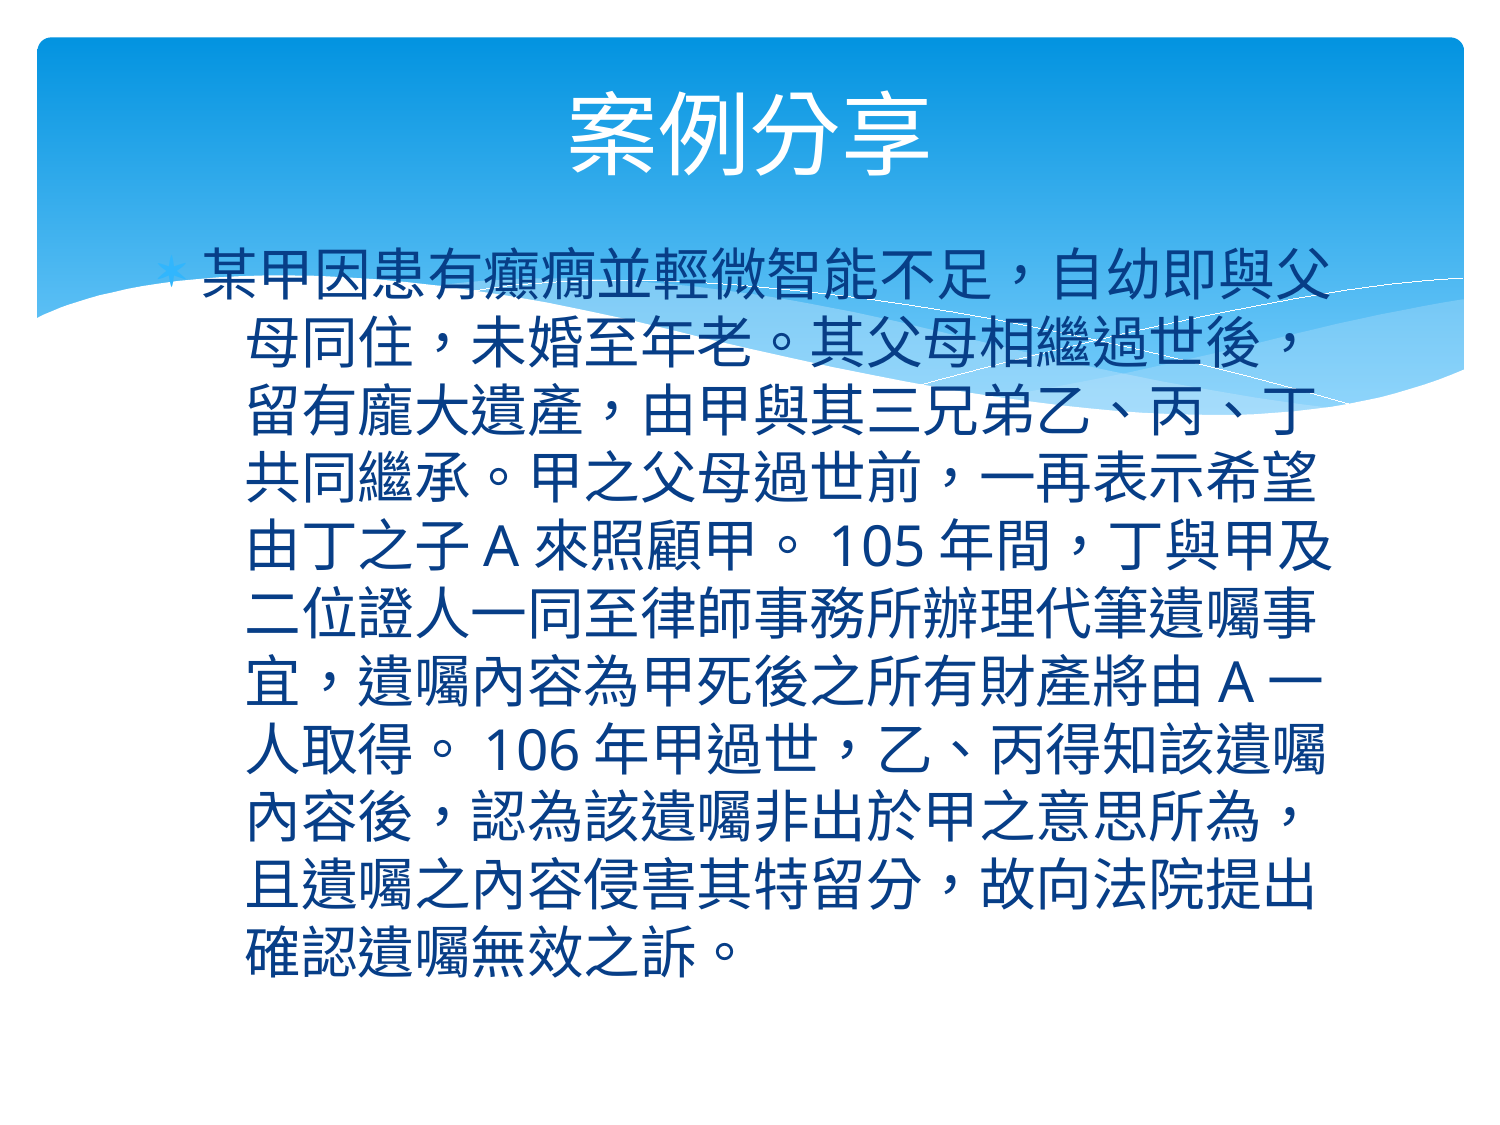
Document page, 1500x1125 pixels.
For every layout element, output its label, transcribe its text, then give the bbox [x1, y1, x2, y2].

title 案例分享 [75, 55, 1426, 209]
list 某甲因患有癲癇並輕微智能不足，自幼即與父母同住，未婚至年老。其父母相繼過世後，留有龐大遺產，由甲與其三兄弟乙、丙、丁共同繼承。甲之父母過世前，一再表示希望由丁之子A來照顧甲。105年間，丁與甲及二位證人一同至律師事務所辦理代筆遺囑事宜，遺囑內容為甲死後之所有財產將由A一人取得。106年甲過世，乙、丙得知該遺囑內容後，認為該遺囑非出於甲之意思所為，且遺囑之內容侵害其特留分，故向法院提出確認遺囑無效之訴。 [142, 231, 1359, 1005]
